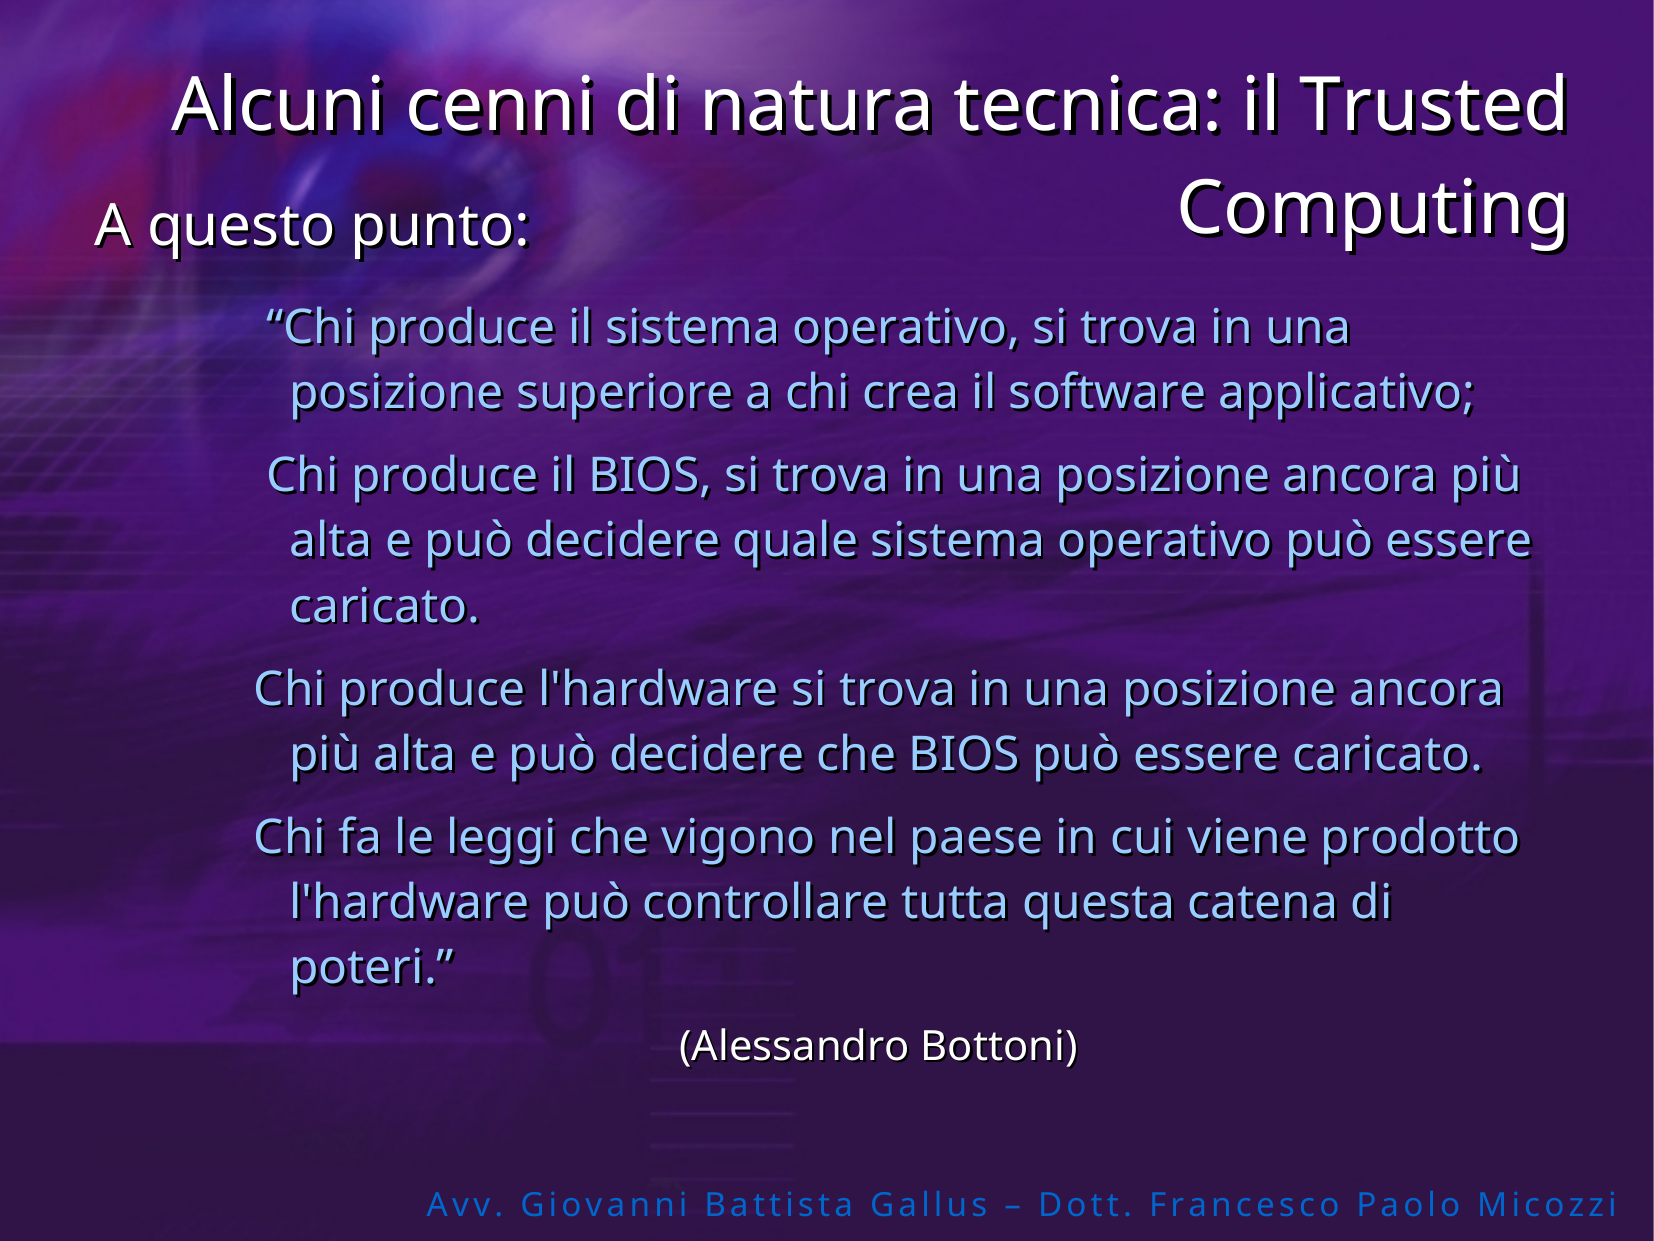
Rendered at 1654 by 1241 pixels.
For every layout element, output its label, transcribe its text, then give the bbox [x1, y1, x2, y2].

list A questo punto: “Chi produce il sistema operativo, si trova in una posizione superiore a chi crea il software applicativo; Chi produce il BIOS, si trova in una posizione ancora più alta e può decidere quale sistema operativo può essere caricato. Chi produce l'hardware si trova in una posizione ancora più alta e può decidere che BIOS può essere caricato. Chi fa le leggi che vigono nel paese in cui viene prodotto l'hardware può controllare tutta questa catena di poteri.” (Alessandro Bottoni) [76, 183, 1565, 1104]
picture [0, 0, 1654, 1241]
title Alcuni cenni di natura tecnica: il Trusted Computing [82, 49, 1571, 257]
